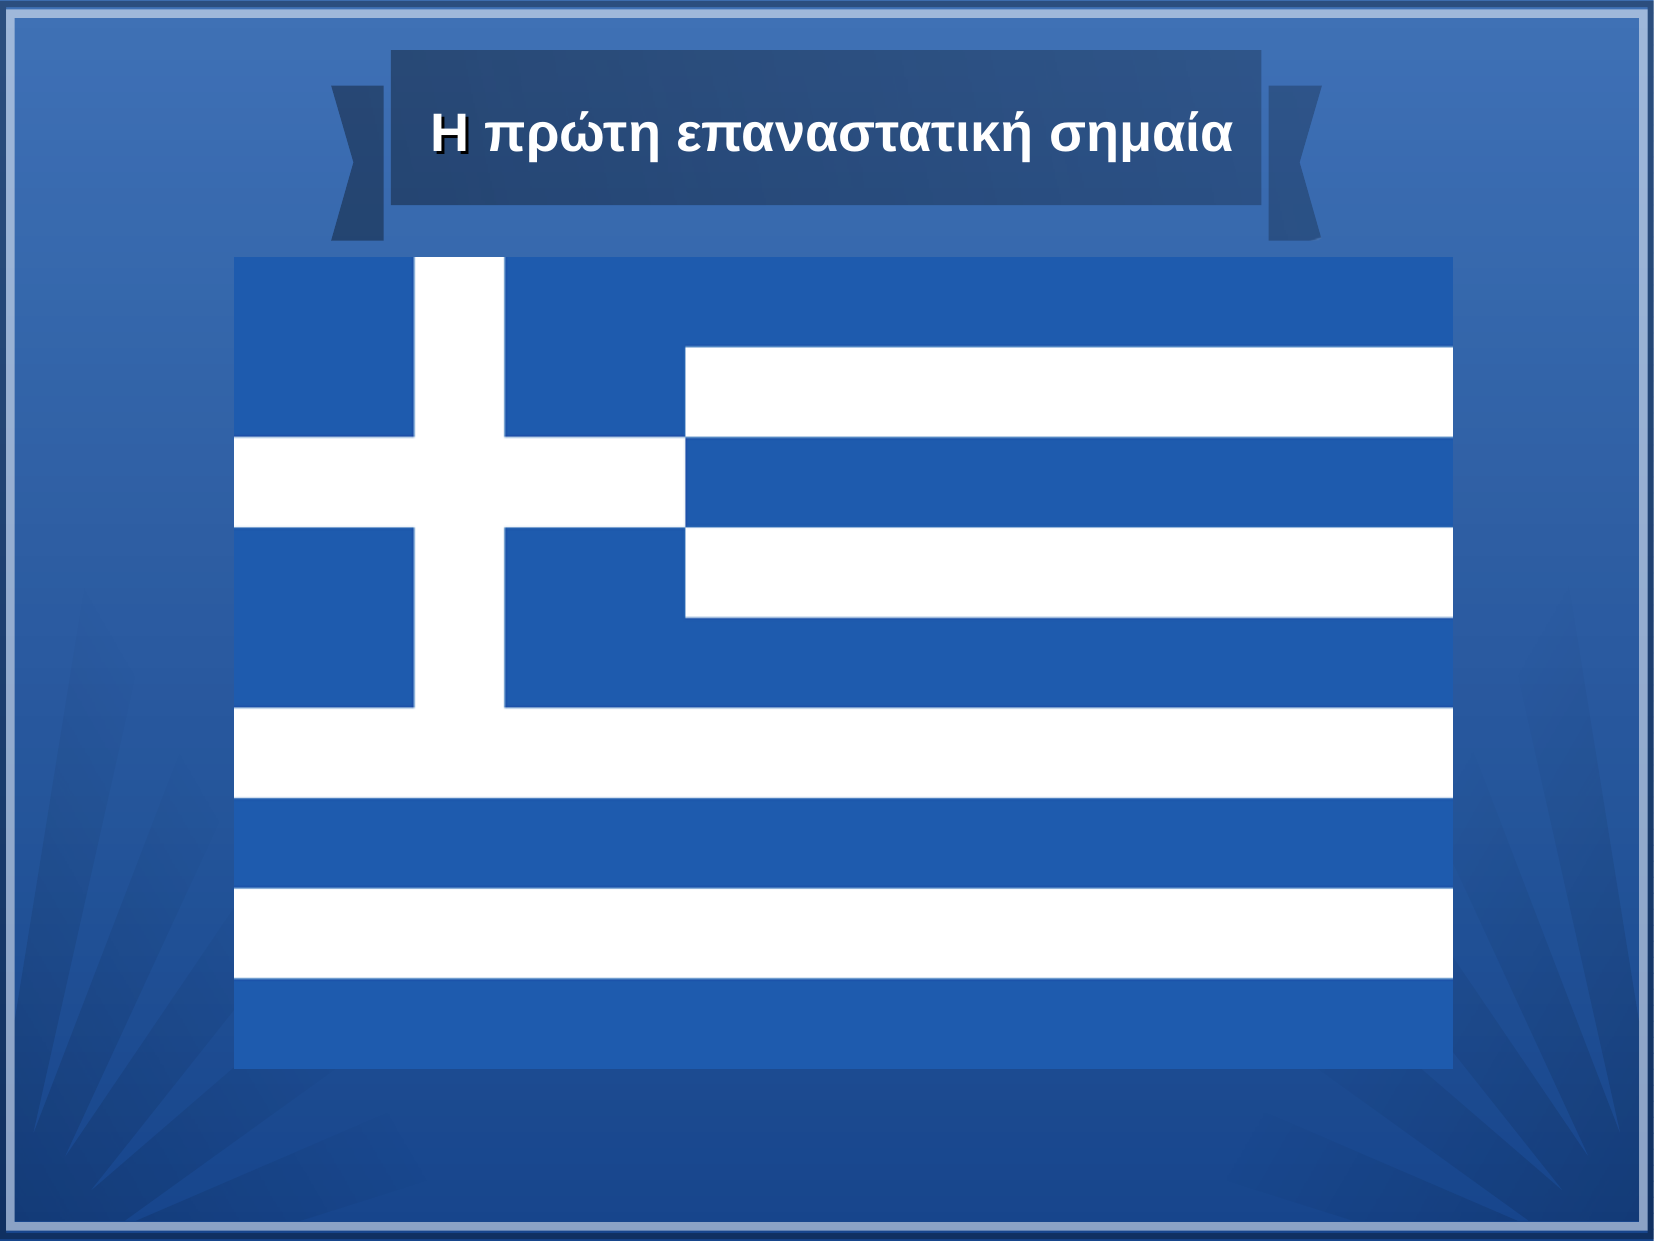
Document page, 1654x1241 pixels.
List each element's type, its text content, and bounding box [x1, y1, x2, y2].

title Η πρώτη επαναστατική σημαία [389, 102, 1276, 164]
picture [234, 257, 1453, 1069]
